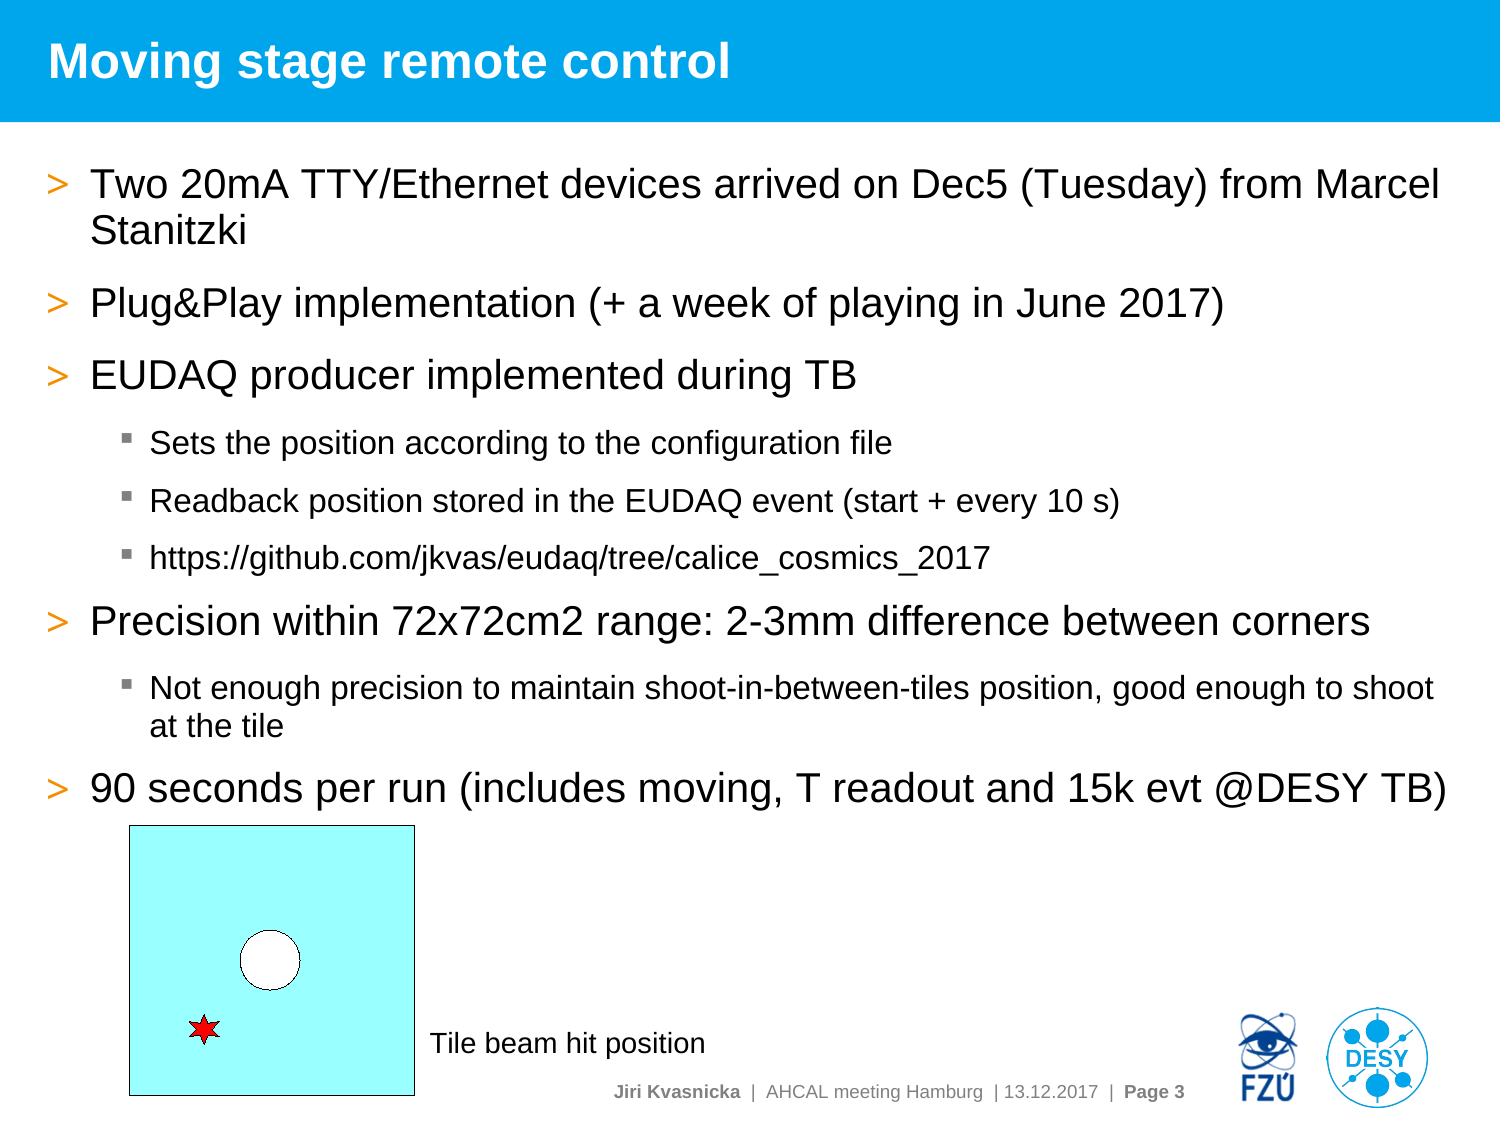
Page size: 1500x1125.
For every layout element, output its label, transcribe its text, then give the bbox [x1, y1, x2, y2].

picture [1215, 1004, 1321, 1110]
title Moving stage remote control [47, 16, 1446, 107]
list Two 20mA TTY/Ethernet devices arrived on Dec5 (Tuesday) from Marcel Stanitzki Plug&Play implementation (+ a week of playing in June 2017) EUDAQ producer implemented during TB Sets the position according to the configuration file Readback position stored in the EUDAQ event (start + every 10 s) https://github.com/jkvas/eudaq/tree/calice_cosmics_2017 Precision within 72x72cm2 range: 2-3mm difference between corners Not enough precision to maintain shoot-in-between-tiles position, good enough to shoot at the tile 90 seconds per run (includes moving, T readout and 15k evt @DESY TB) [46, 160, 1456, 858]
picture [1326, 1007, 1428, 1108]
text_box [129, 825, 415, 1096]
text_box Tile beam hit position [414, 1020, 721, 1068]
